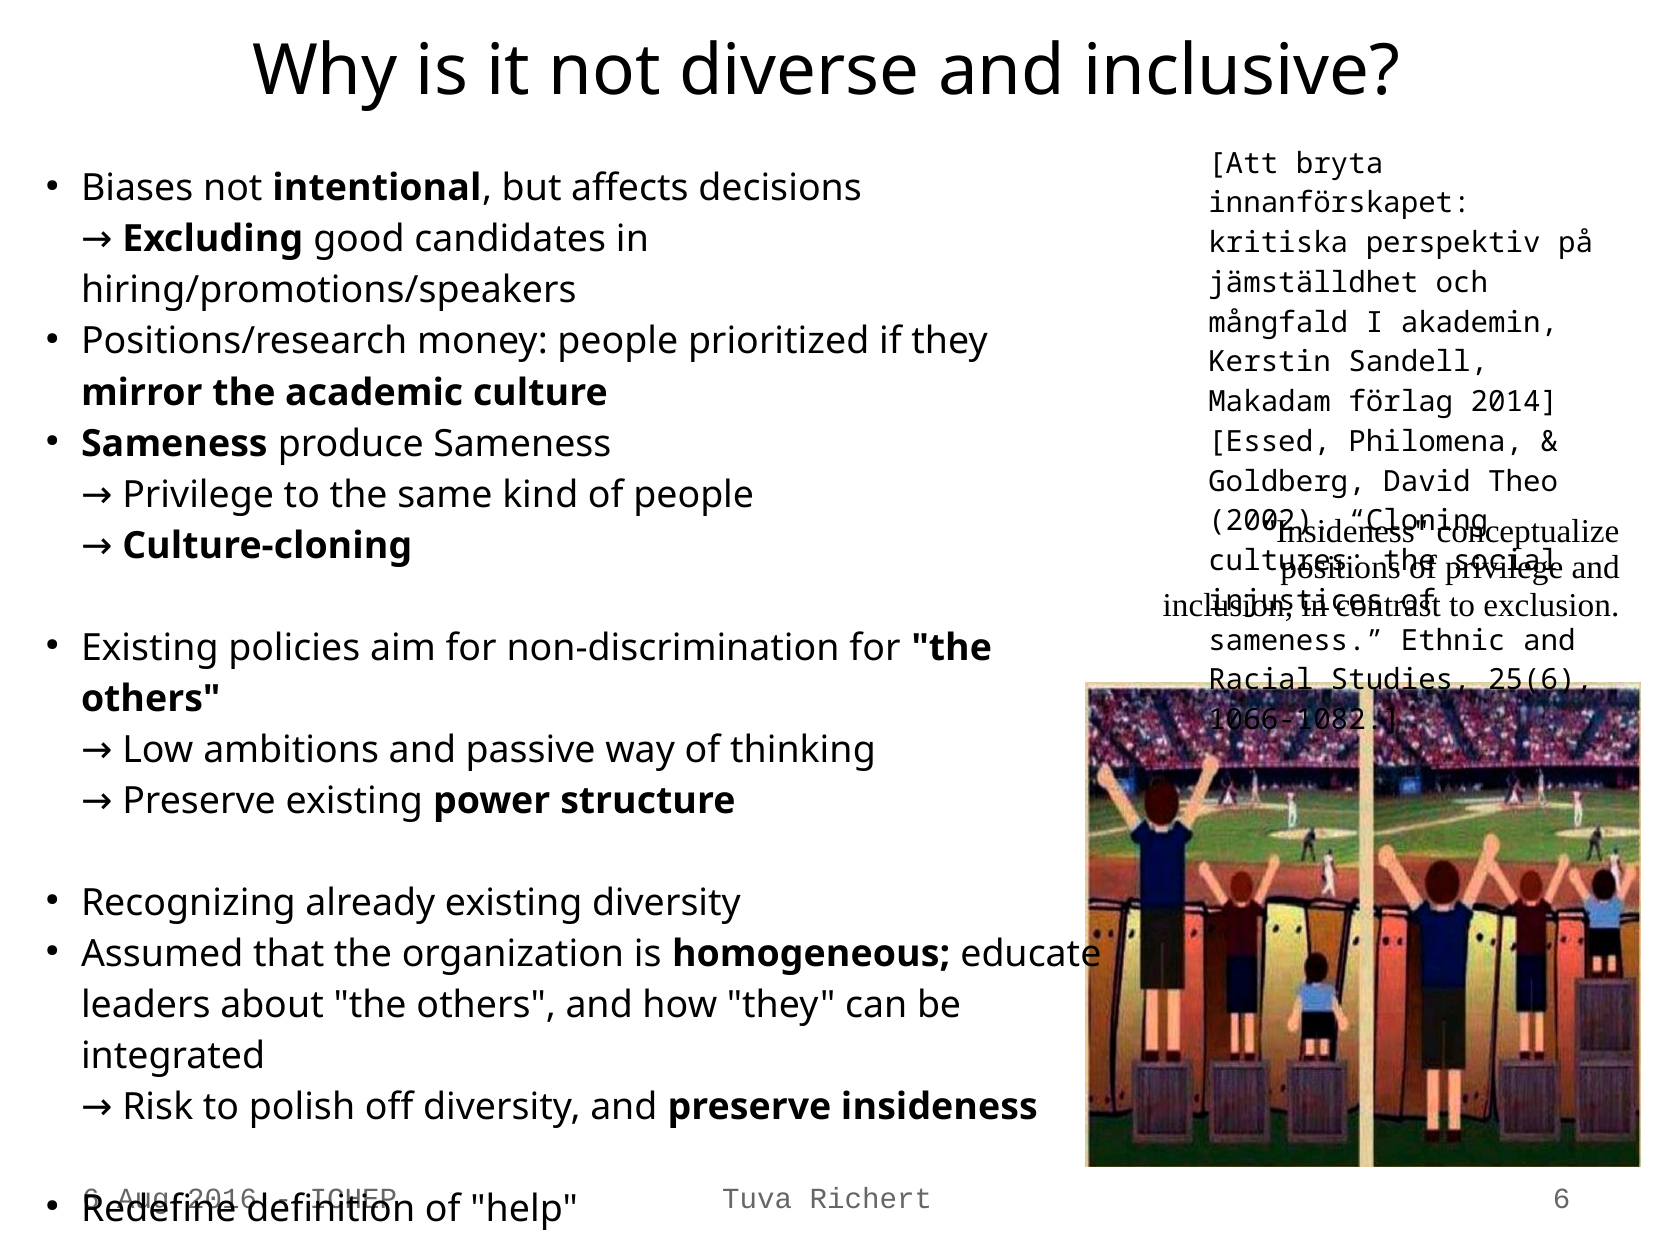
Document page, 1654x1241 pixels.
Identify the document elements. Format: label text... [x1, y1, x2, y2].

text_box "Insideness" conceptualize positions of privilege and inclusion, in contrast to exclusion. [1097, 504, 1636, 631]
picture [1544, 682, 1553, 687]
text_box [Att bryta innanförskapet: kritiska perspektiv på jämställdhet och mångfald I akademin, Kerstin Sandell, Makadam förlag 2014] [Essed, Philomena, & Goldberg, David Theo (2002). “Cloning cultures: the social injustices of sameness.” Ethnic and Racial Studies, 25(6), 1066-1082.] [1158, 134, 1642, 458]
text_box Biases not intentional, but affects decisions → Excluding good candidates in hiring/promotions/speakers Positions/research money: people prioritized if they mirror the academic culture Sameness produce Sameness → Privilege to the same kind of people → Culture-cloning Existing policies aim for non-discrimination for "the others" → Low ambitions and passive way of thinking → Preserve existing power structure Recognizing already existing diversity Assumed that the organization is homogeneous; educate leaders about "the others", and how "they" can be integrated → Risk to polish off diversity, and preserve insideness Redefine definition of "help" Academy helps us who are already here, but non-help those who are perceived as different Deal with social injustice of sameness: problematize the system that preserves it [30, 153, 1156, 1209]
title Why is it not diverse and inclusive? [0, 0, 1654, 133]
picture [1156, 682, 1641, 1167]
picture [1387, 682, 1396, 687]
